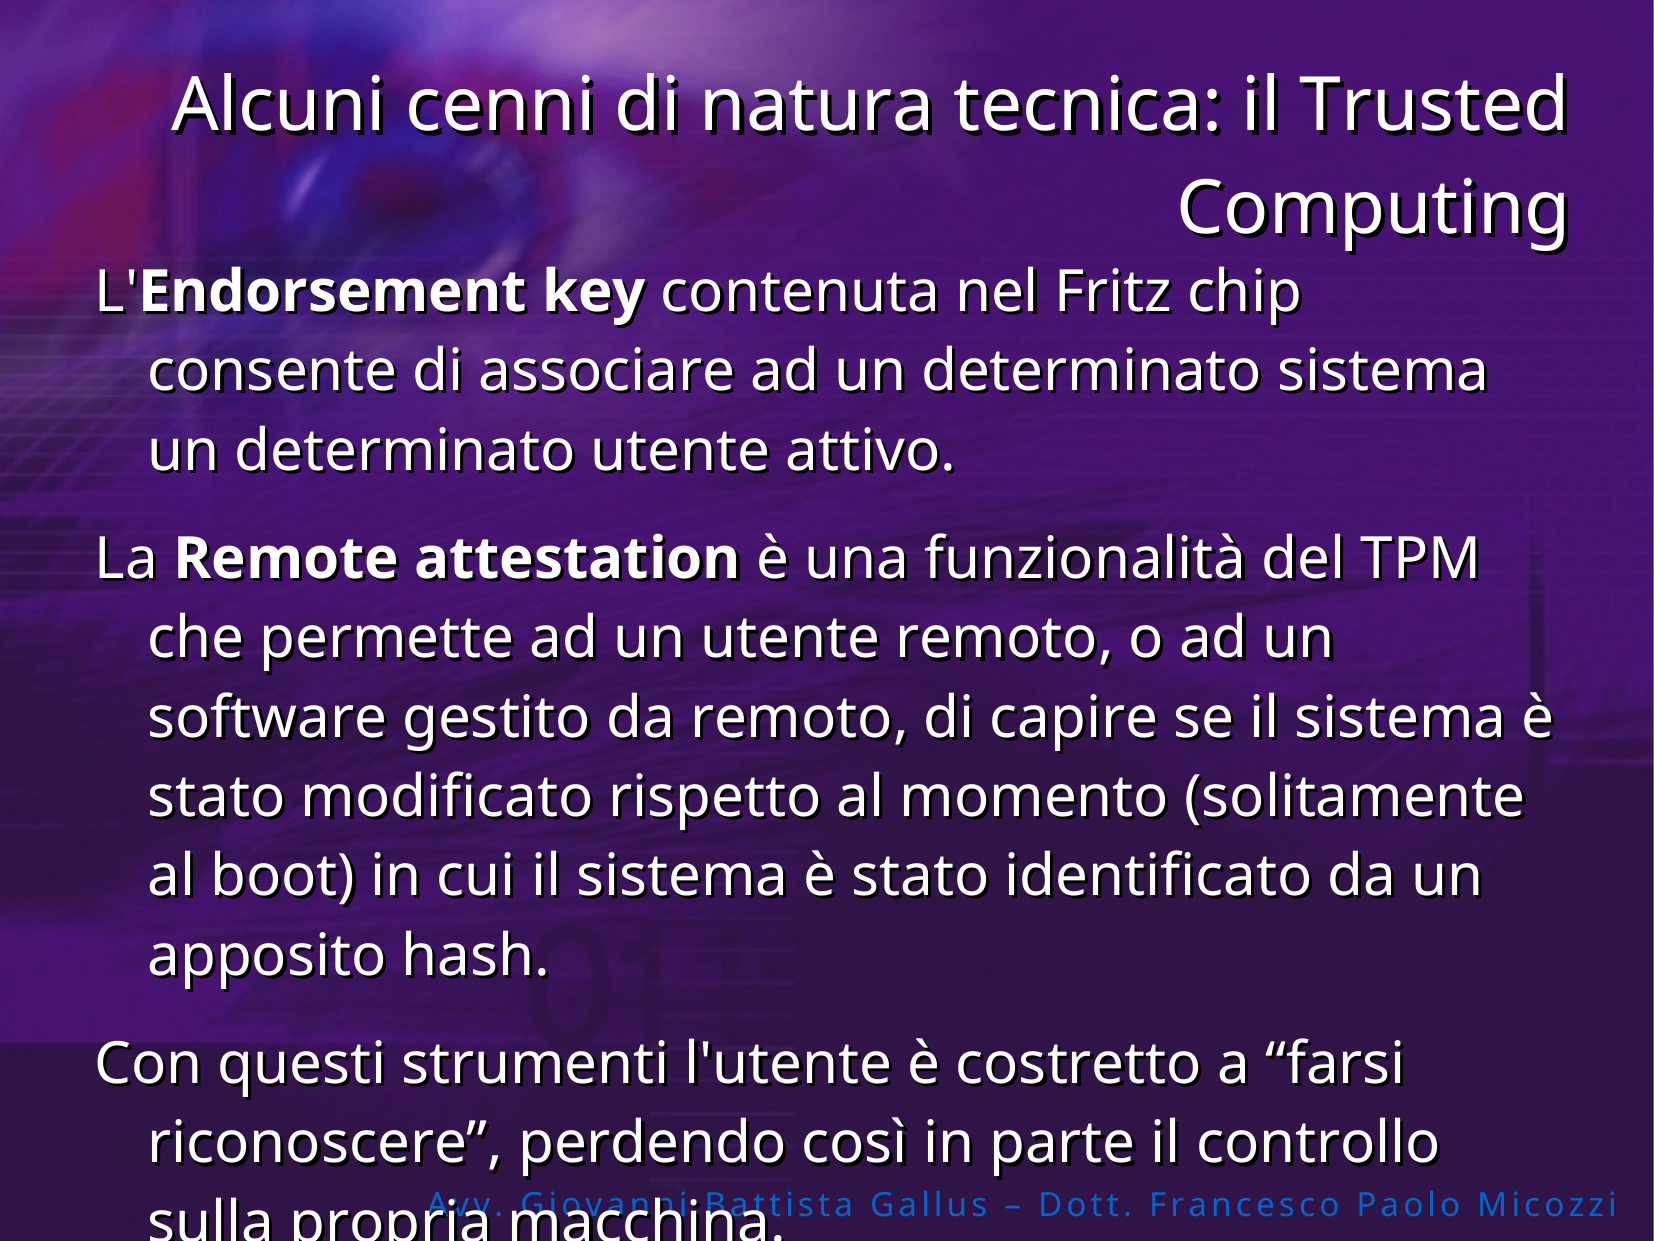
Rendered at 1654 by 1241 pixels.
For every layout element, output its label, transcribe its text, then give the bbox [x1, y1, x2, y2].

picture [252, 1230, 264, 1238]
list L'Endorsement key contenuta nel Fritz chip consente di associare ad un determinato sistema un determinato utente attivo. La Remote attestation è una funzionalità del TPM che permette ad un utente remoto, o ad un software gestito da remoto, di capire se il sistema è stato modificato rispetto al momento (solitamente al boot) in cui il sistema è stato identificato da un apposito hash. Con questi strumenti l'utente è costretto a “farsi riconoscere”, perdendo così in parte il controllo sulla propria macchina. [76, 249, 1565, 1152]
picture [0, 0, 1654, 1241]
picture [710, 1195, 720, 1202]
picture [734, 1207, 742, 1214]
picture [566, 1200, 576, 1213]
title Alcuni cenni di natura tecnica: il Trusted Computing [82, 49, 1571, 257]
picture [470, 1230, 482, 1238]
picture [433, 1196, 440, 1206]
picture [520, 1217, 532, 1241]
picture [714, 1218, 727, 1241]
picture [663, 1218, 676, 1241]
picture [635, 1200, 644, 1211]
picture [361, 1217, 376, 1238]
picture [748, 1230, 760, 1238]
picture [540, 1217, 552, 1241]
picture [397, 1217, 411, 1238]
picture [302, 1217, 316, 1238]
picture [663, 1200, 669, 1212]
picture [430, 1209, 442, 1214]
picture [710, 1205, 721, 1213]
picture [573, 1230, 584, 1238]
